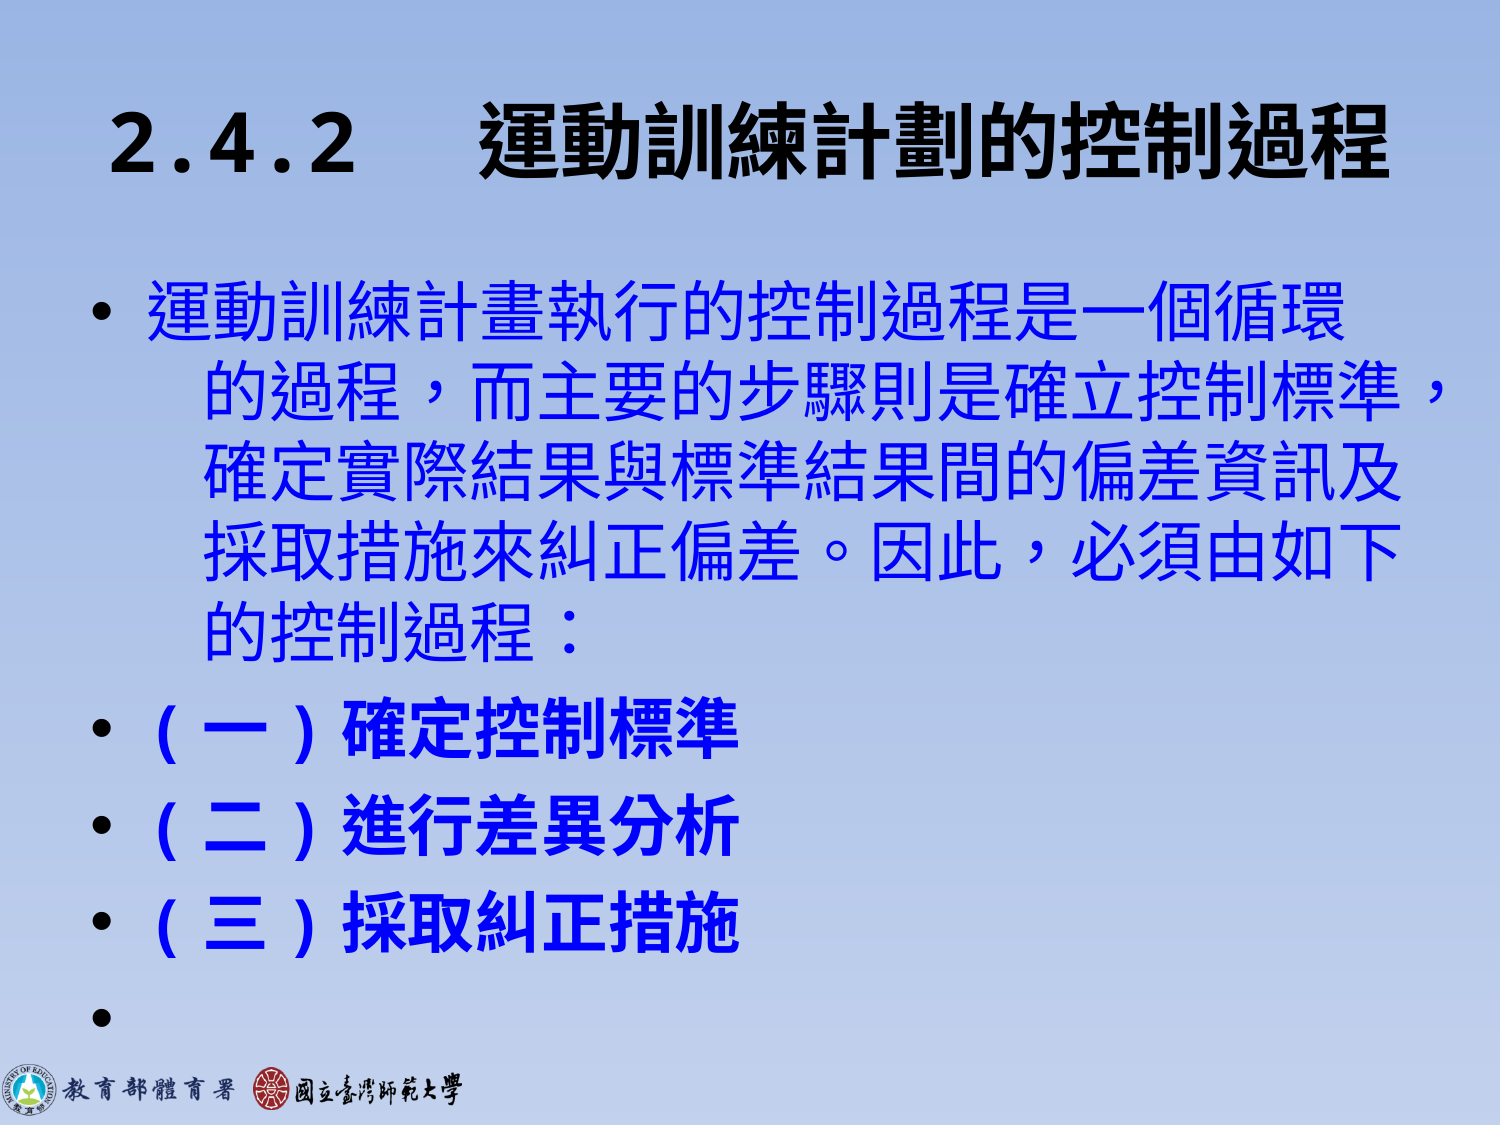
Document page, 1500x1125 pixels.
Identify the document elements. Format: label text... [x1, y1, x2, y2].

list 運動訓練計畫執行的控制過程是一個循環的過程，而主要的步驟則是確立控制標準，確定實際結果與標準結果間的偏差資訊及採取措施來糾正偏差。因此，必須由如下的控制過程： (一)確定控制標準 (二)進行差異分析 (三)採取糾正措施 [75, 262, 1426, 1005]
title 2.4.2 運動訓練計劃的控制過程 [75, 45, 1426, 233]
